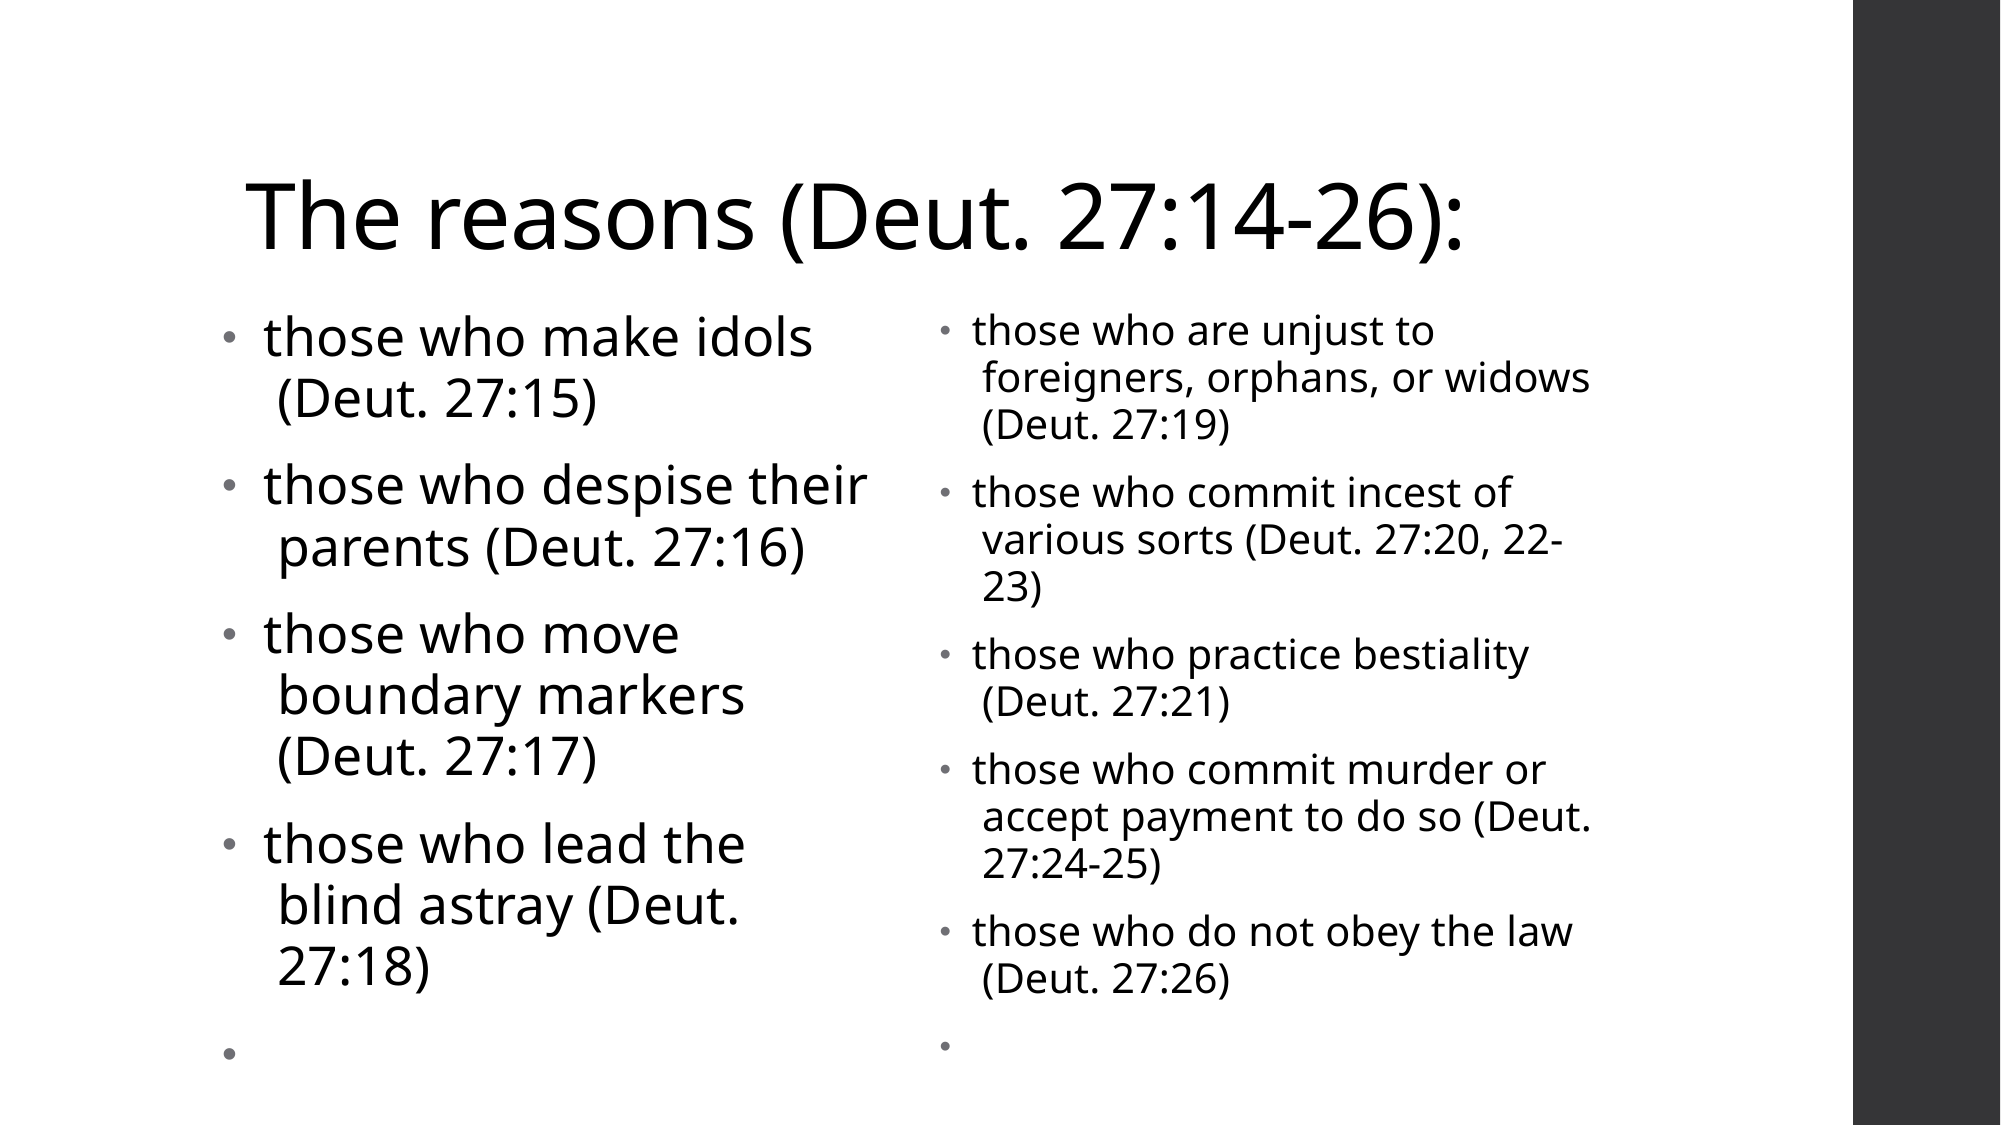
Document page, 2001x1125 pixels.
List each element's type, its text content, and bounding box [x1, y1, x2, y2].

list those who are unjust to foreigners, orphans, or widows (Deut. 27:19) those who commit incest of various sorts (Deut. 27:20, 22-23) those who practice bestiality (Deut. 27:21) those who commit murder or accept payment to do so (Deut. 27:24-25) those who do not obey the law (Deut. 27:26) [924, 299, 1617, 1014]
list those who make idols (Deut. 27:15) those who despise their parents (Deut. 27:16) those who move boundary markers (Deut. 27:17) those who lead the blind astray (Deut. 27:18) [207, 299, 900, 1014]
title The reasons (Deut. 27:14-26): [206, 60, 1797, 278]
